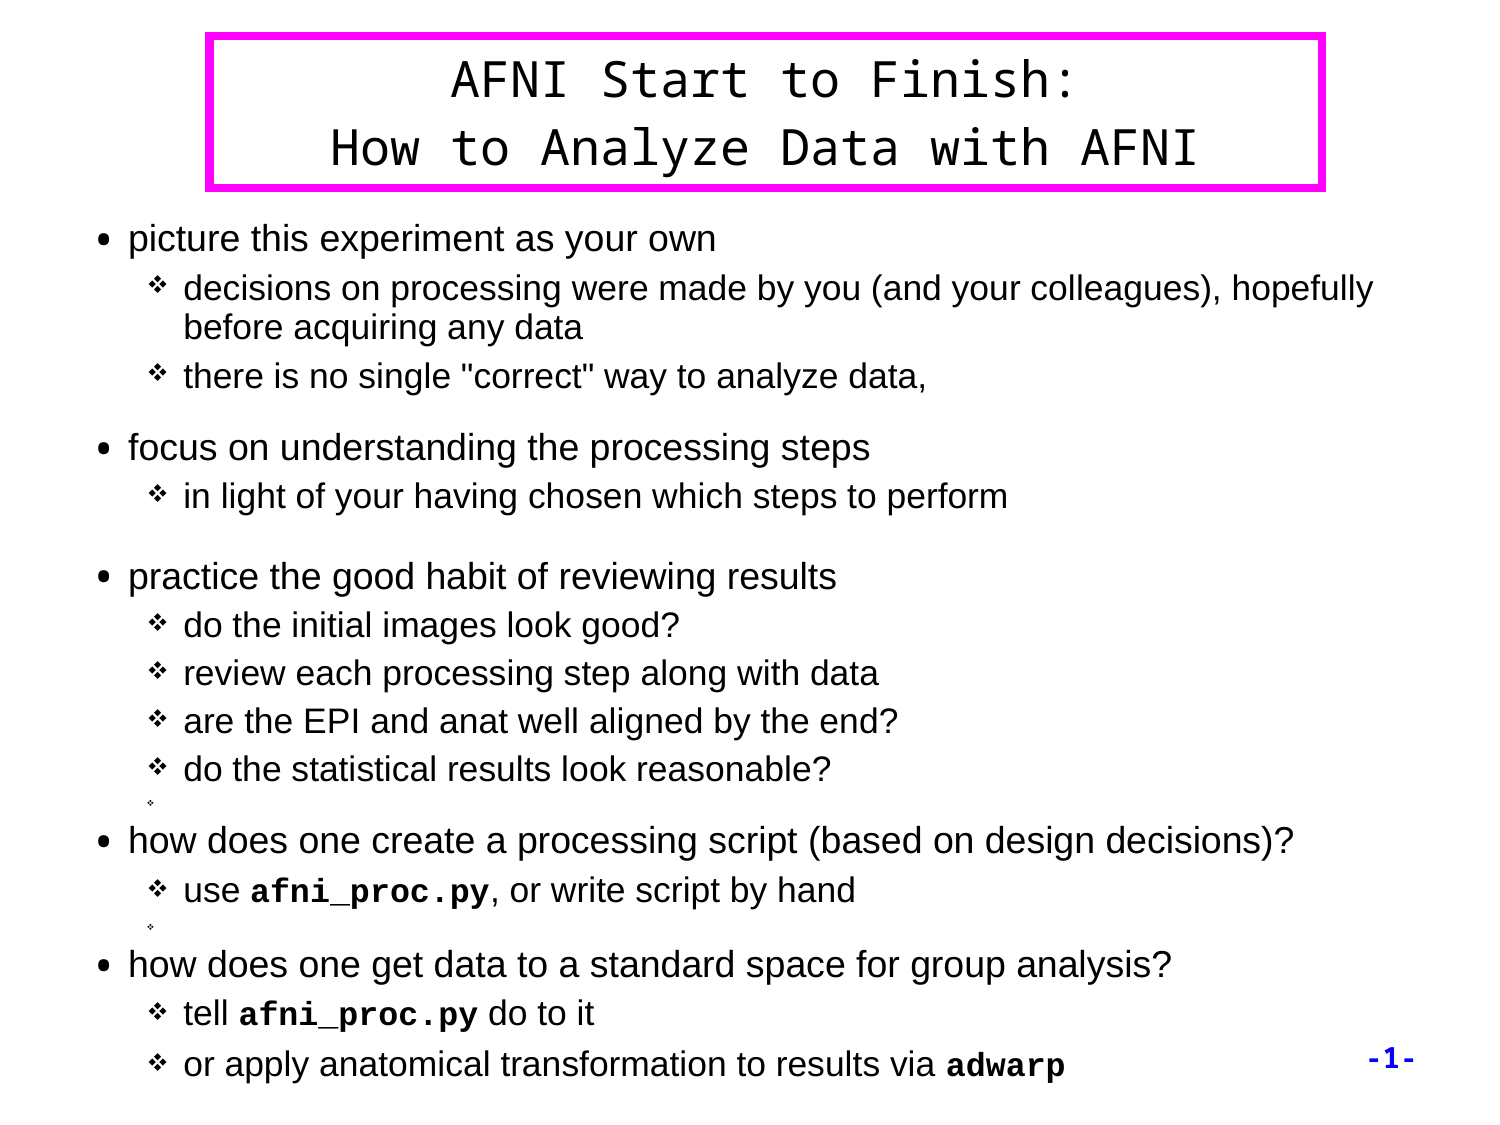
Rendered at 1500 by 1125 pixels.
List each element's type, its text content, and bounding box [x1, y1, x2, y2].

title AFNI Start to Finish: How to Analyze Data with AFNI [209, 43, 1322, 181]
list picture this experiment as your own decisions on processing were made by you (and your colleagues), hopefully before acquiring any data there is no single "correct" way to analyze data, focus on understanding the processing steps in light of your having chosen which steps to perform practice the good habit of reviewing results do the initial images look good? review each processing step along with data are the EPI and anat well aligned by the end? do the statistical results look reasonable? how does one create a processing script (based on design decisions)? use afni_proc.py, or write script by hand how does one get data to a standard space for group analysis? tell afni_proc.py do to it or apply anatomical transformation to results via adwarp [75, 205, 1463, 1113]
